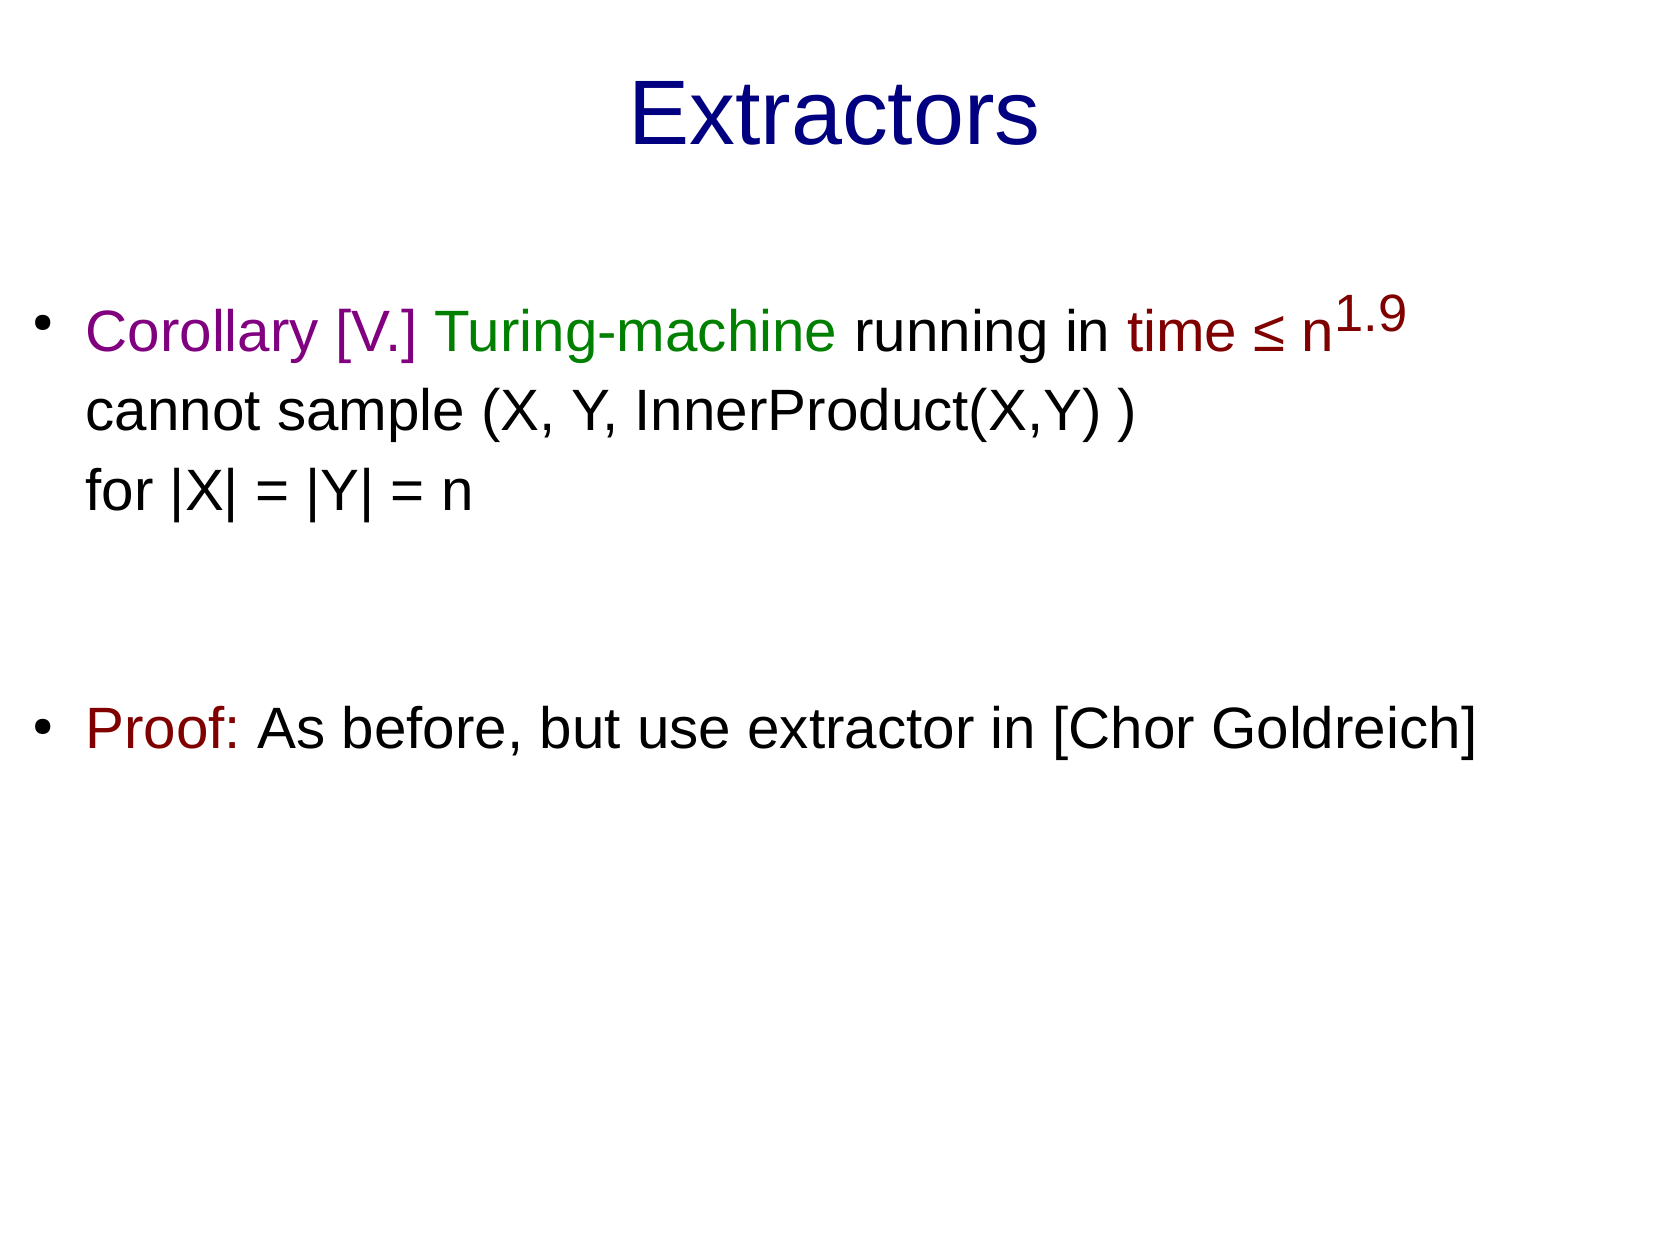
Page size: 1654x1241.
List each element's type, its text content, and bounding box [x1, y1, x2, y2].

title Extractors [131, 37, 1538, 188]
list Corollary [V.] Turing-machine running in time ≤ n1.9 cannot sample (X, Y, InnerProduct(X,Y) ) for |X| = |Y| = n Proof: As before, but use extractor in [Chor Goldreich] [0, 187, 1654, 1238]
